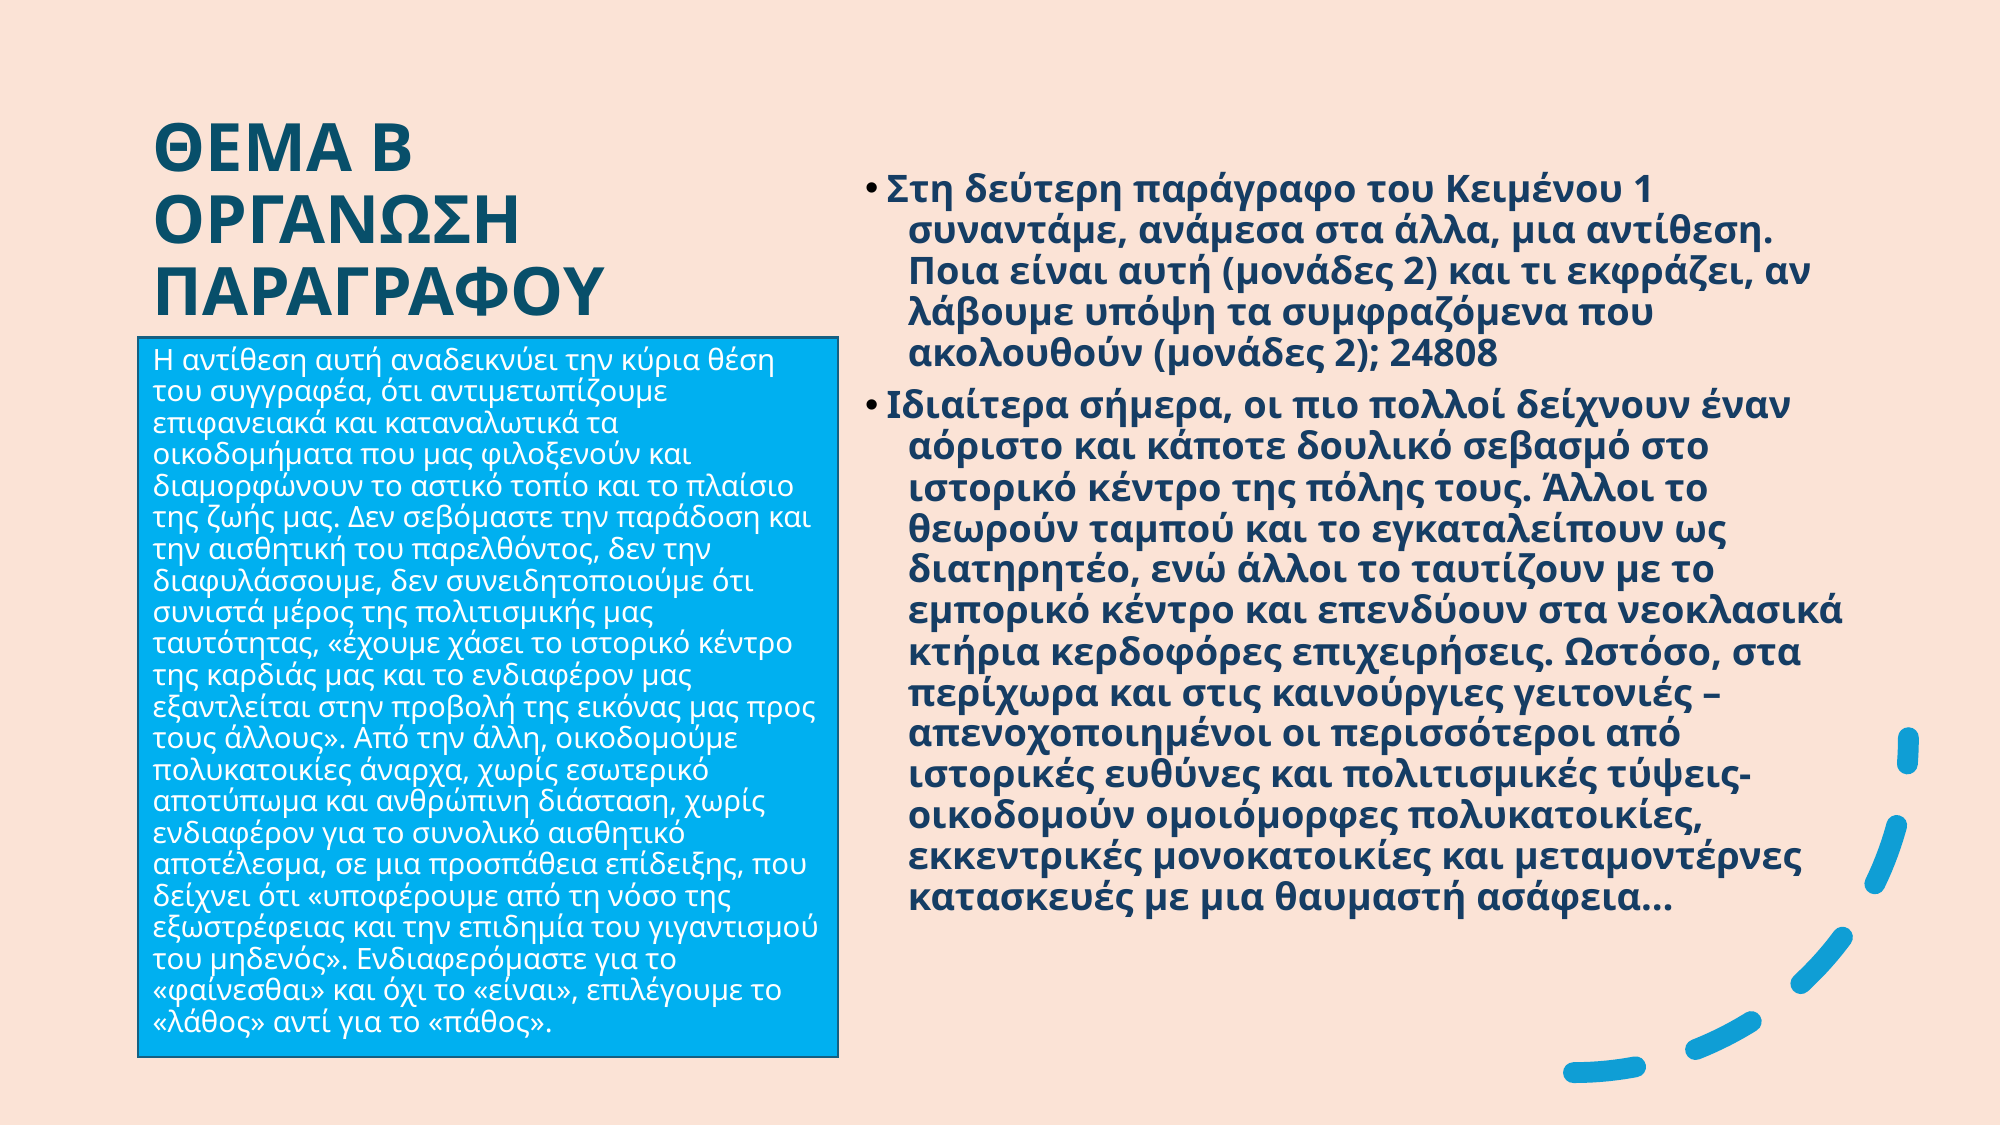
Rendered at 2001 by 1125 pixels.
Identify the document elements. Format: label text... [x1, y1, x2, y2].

list Η αντίθεση αυτή αναδεικνύει την κύρια θέση του συγγραφέα, ότι αντιμετωπίζουμε επιφανειακά και καταναλωτικά τα οικοδομήματα που μας φιλοξενούν και διαμορφώνουν το αστικό τοπίο και το πλαίσιο της ζωής μας. Δεν σεβόμαστε την παράδοση και την αισθητική του παρελθόντος, δεν την διαφυλάσσουμε, δεν συνειδητοποιούμε ότι συνιστά μέρος της πολιτισμικής μας ταυτότητας, «έχουμε χάσει το ιστορικό κέντρο της καρδιάς μας και το ενδιαφέρον μας εξαντλείται στην προβολή της εικόνας μας προς τους άλλους». Από την άλλη, οικοδομούμε πολυκατοικίες άναρχα, χωρίς εσωτερικό αποτύπωμα και ανθρώπινη διάσταση, χωρίς ενδιαφέρον για το συνολικό αισθητικό αποτέλεσμα, σε μια προσπάθεια επίδειξης, που δείχνει ότι «υποφέρουμε από τη νόσο της εξωστρέφειας και την επιδημία του γιγαντισμού του μηδενός». Ενδιαφερόμαστε για το «φαίνεσθαι» και όχι το «είναι», επιλέγουμε το «λάθος» αντί για το «πάθος». [137, 337, 839, 1058]
list Στη δεύτερη παράγραφο του Κειμένου 1 συναντάμε, ανάμεσα στα άλλα, μια αντίθεση. Ποια είναι αυτή (μονάδες 2) και τι εκφράζει, αν λάβουμε υπόψη τα συμφραζόμενα που ακολουθούν (μονάδες 2); 24808 Ιδιαίτερα σήμερα, οι πιο πολλοί δείχνουν έναν αόριστο και κάποτε δουλικό σεβασμό στο ιστορικό κέντρο της πόλης τους. Άλλοι το θεωρούν ταμπού και το εγκαταλείπουν ως διατηρητέο, ενώ άλλοι το ταυτίζουν με το εμπορικό κέντρο και επενδύουν στα νεοκλασικά κτήρια κερδοφόρες επιχειρήσεις. Ωστόσο, στα περίχωρα και στις καινούργιες γειτονιές –απενοχοποιημένοι οι περισσότεροι από ιστορικές ευθύνες και πολιτισμικές τύψεις- οικοδομούν ομοιόμορφες πολυκατοικίες, εκκεντρικές μονοκατοικίες και μεταμοντέρνες κατασκευές με μια θαυμαστή ασάφεια… [850, 161, 1863, 962]
title ΘΕΜΑ Β​ ΟΡΓΑΝΩΣΗ ΠΑΡΑΓΡΑΦΟΥ​ [137, 75, 783, 336]
